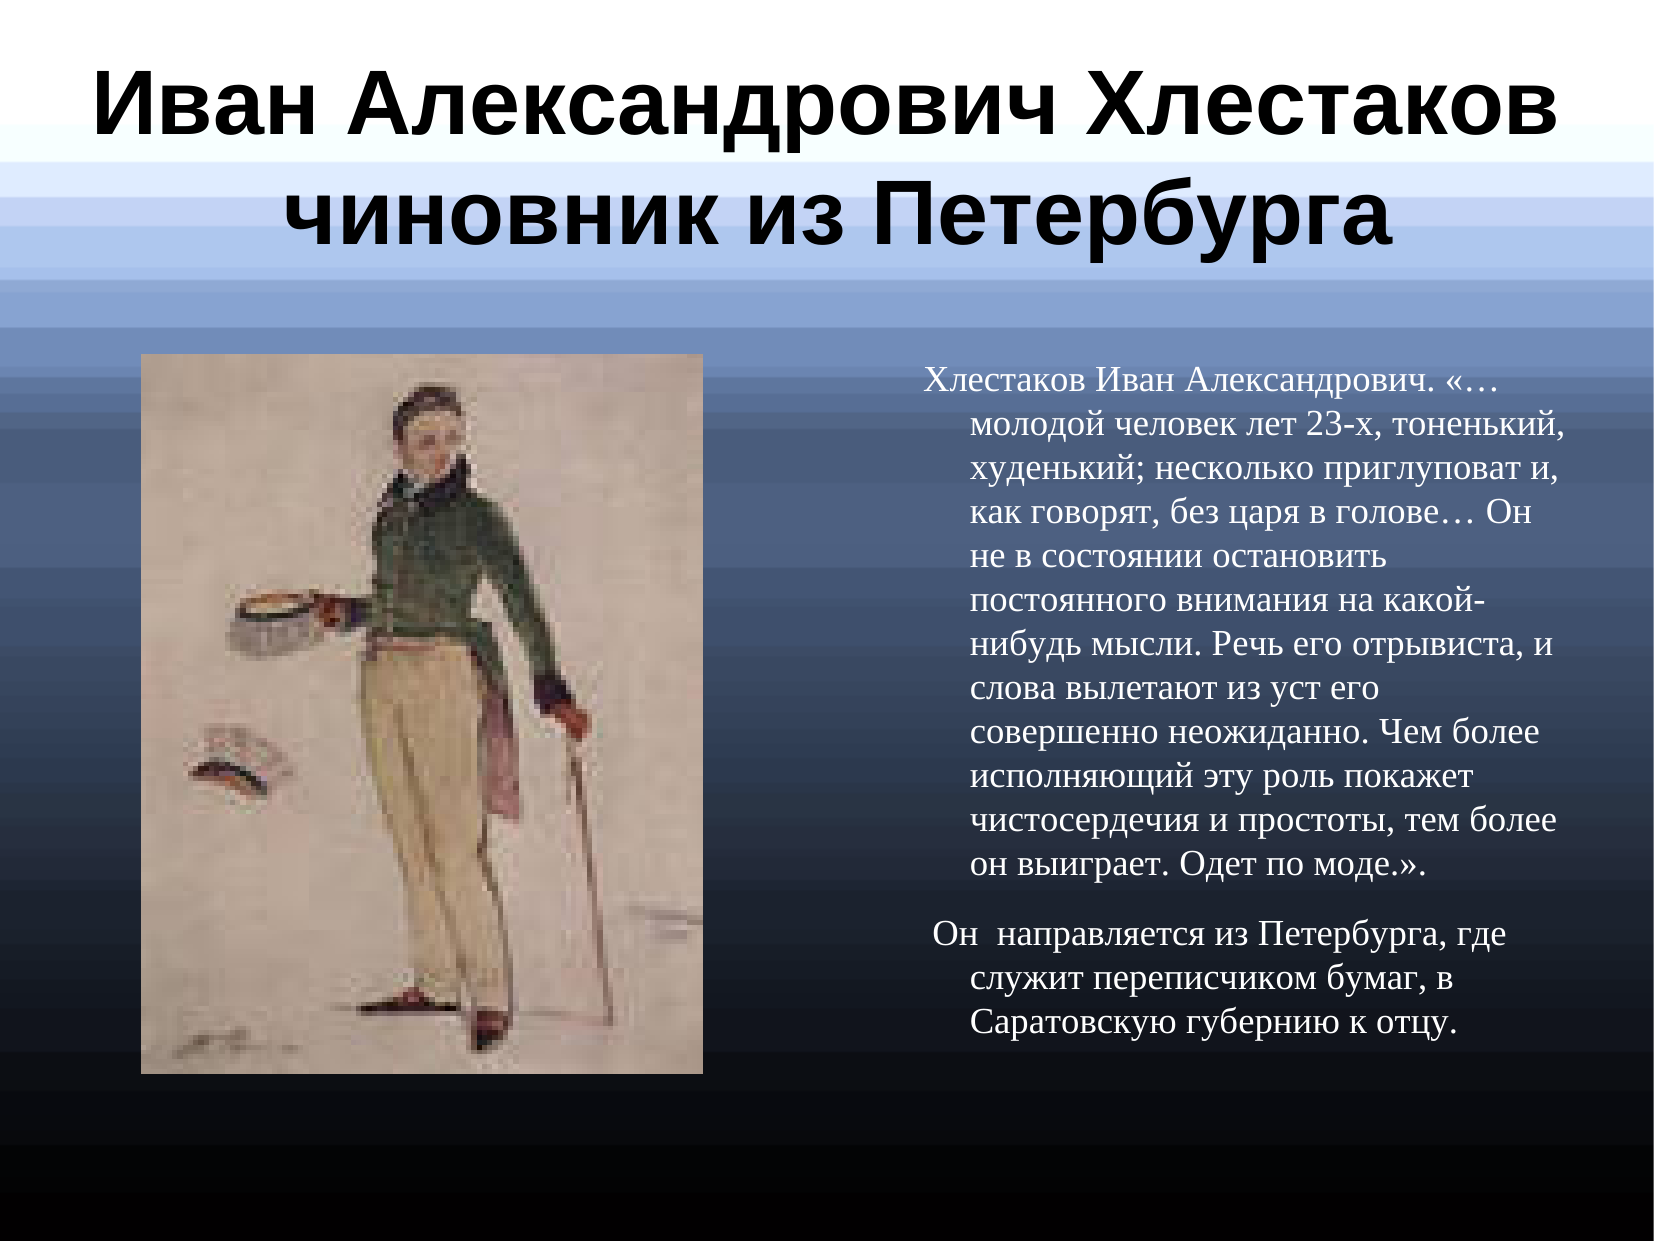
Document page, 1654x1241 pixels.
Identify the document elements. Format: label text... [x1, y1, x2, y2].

list Хлестаков Иван Александрович. «…молодой человек лет 23-х, тоненький, худенький; несколько приглуповат и, как говорят, без царя в голове… Он не в состоянии остановить постоянного внимания на какой-нибудь мысли. Речь его отрывиста, и слова вылетают из уст его совершенно неожиданно. Чем более исполняющий эту роль покажет чистосердечия и простоты, тем более он выиграет. Одет по моде.». Он направляется из Петербурга, где служит переписчиком бумаг, в Саратовскую губернию к отцу. [845, 354, 1572, 1074]
title Иван Александрович Хлестаков чиновник из Петербурга [82, 49, 1571, 257]
picture [141, 354, 703, 1074]
